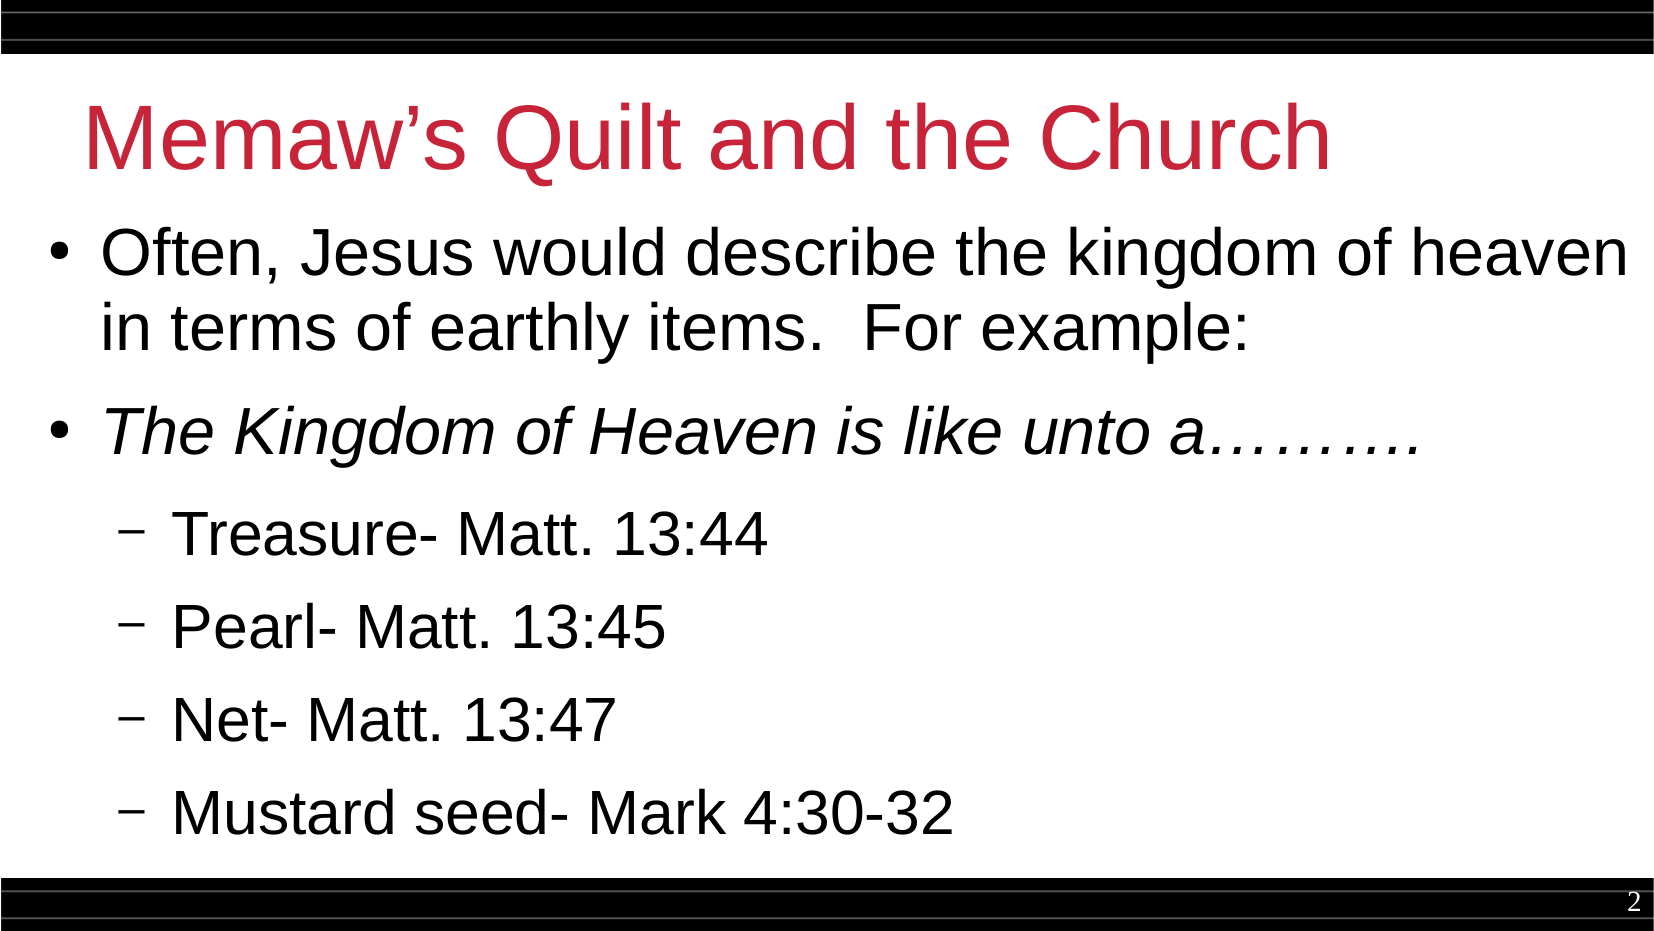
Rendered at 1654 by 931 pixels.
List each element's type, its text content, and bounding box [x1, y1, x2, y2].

picture [1, 0, 1654, 54]
picture [1, 878, 1654, 931]
list Often, Jesus would describe the kingdom of heaven in terms of earthly items. For example: The Kingdom of Heaven is like unto a………. Treasure- Matt. 13:44 Pearl- Matt. 13:45 Net- Matt. 13:47 Mustard seed- Mark 4:30-32 [30, 215, 1636, 871]
title Memaw’s Quilt and the Church [82, 60, 1571, 215]
